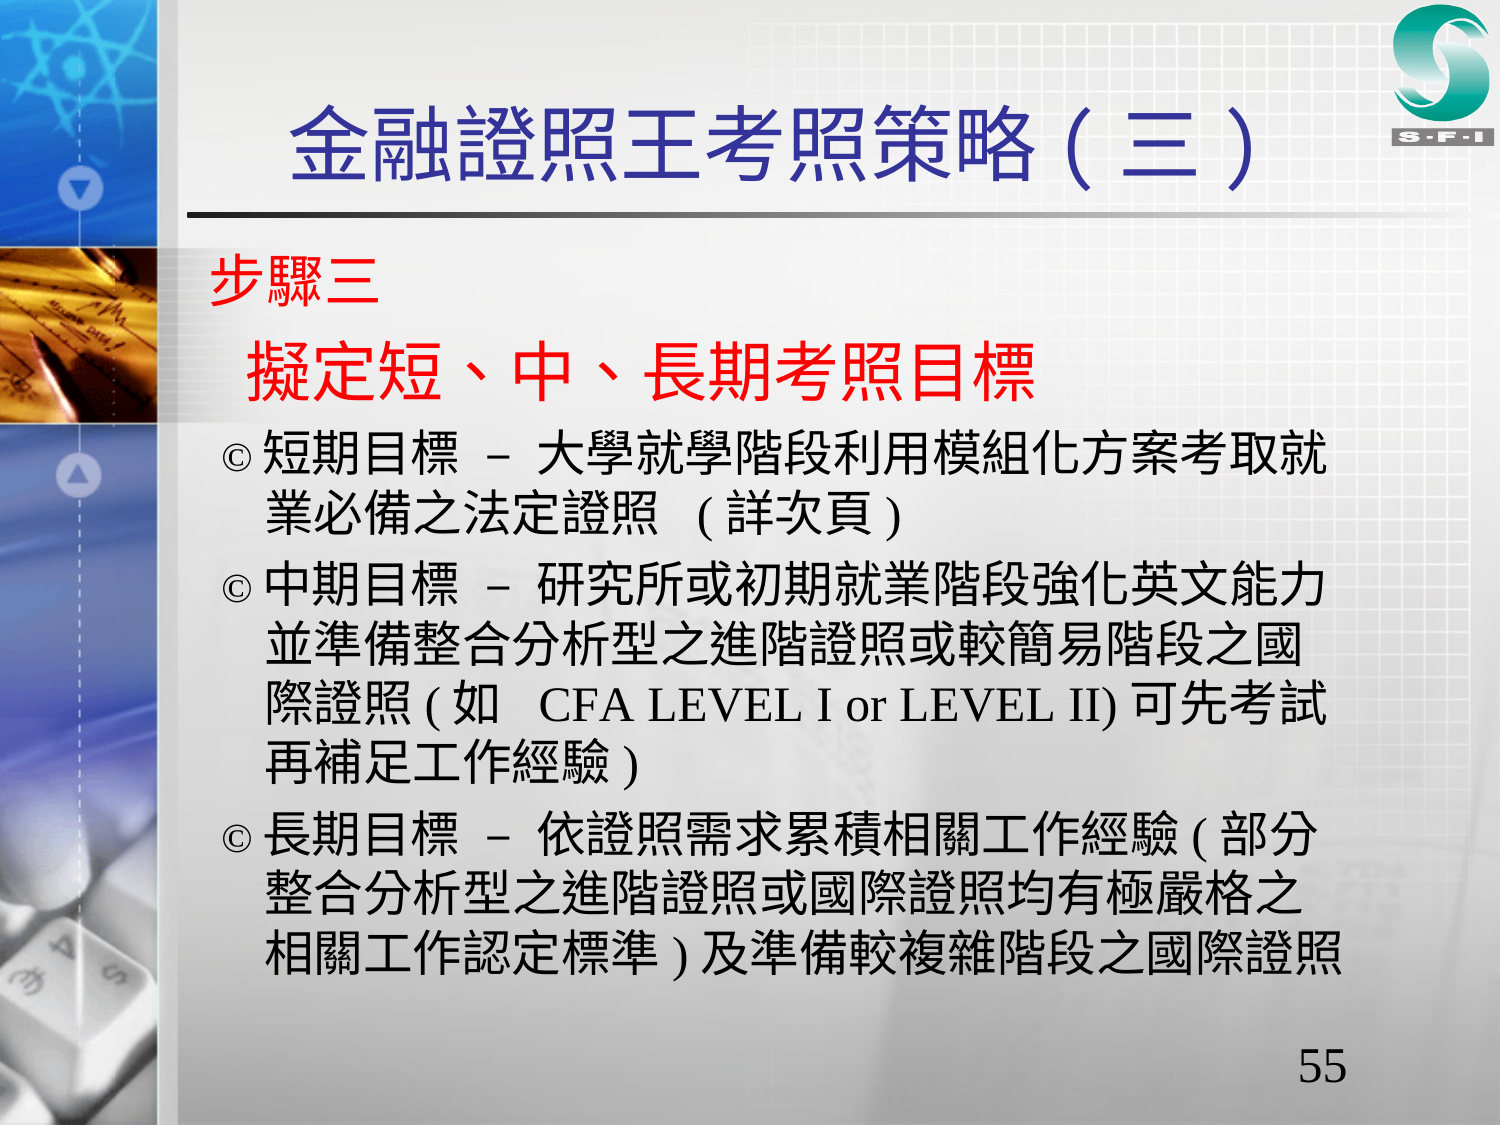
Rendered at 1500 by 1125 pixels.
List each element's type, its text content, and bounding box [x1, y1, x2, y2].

picture [0, 0, 1500, 1125]
title 金融證照王考照策略(三) [188, 101, 1363, 201]
list 步驟三 擬定短、中、長期考照目標 ©短期目標 – 大學就學階段利用模組化方案考取就業必備之法定證照 (詳次頁) ©中期目標 – 研究所或初期就業階段強化英文能力並準備整合分析型之進階證照或較簡易階段之國際證照(如 CFA LEVEL I or LEVEL II)可先考試再補足工作經驗) ©長期目標 – 依證照需求累積相關工作經驗(部分整合分析型之進階證照或國際證照均有極嚴格之相關工作認定標準)及準備較複雜階段之國際證照 [193, 237, 1363, 1006]
